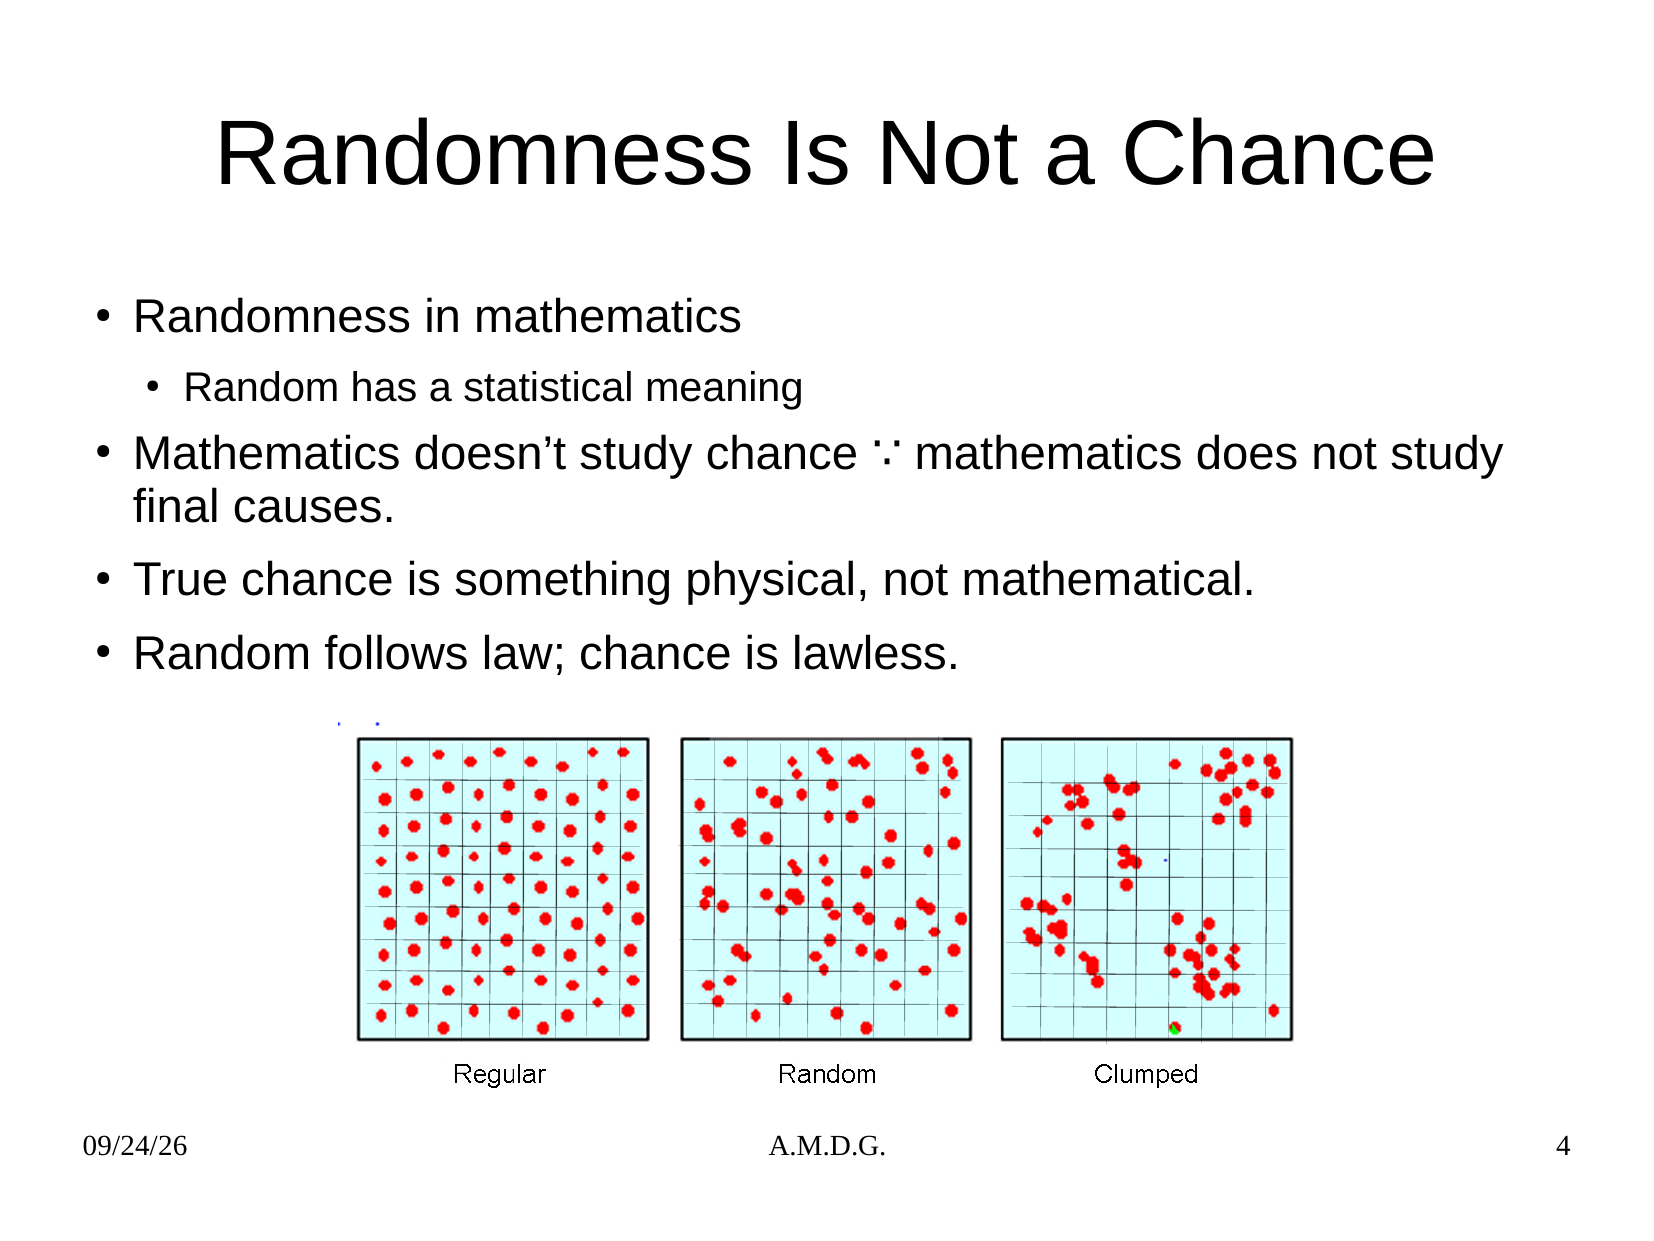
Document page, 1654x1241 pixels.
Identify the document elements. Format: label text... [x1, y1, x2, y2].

picture [338, 717, 1315, 1109]
title Randomness Is Not a Chance [82, 49, 1571, 257]
list Randomness in mathematics Random has a statistical meaning Mathematics doesn’t study chance ∵ mathematics does not study final causes. True chance is something physical, not mathematical. Random follows law; chance is lawless. [82, 290, 1571, 681]
